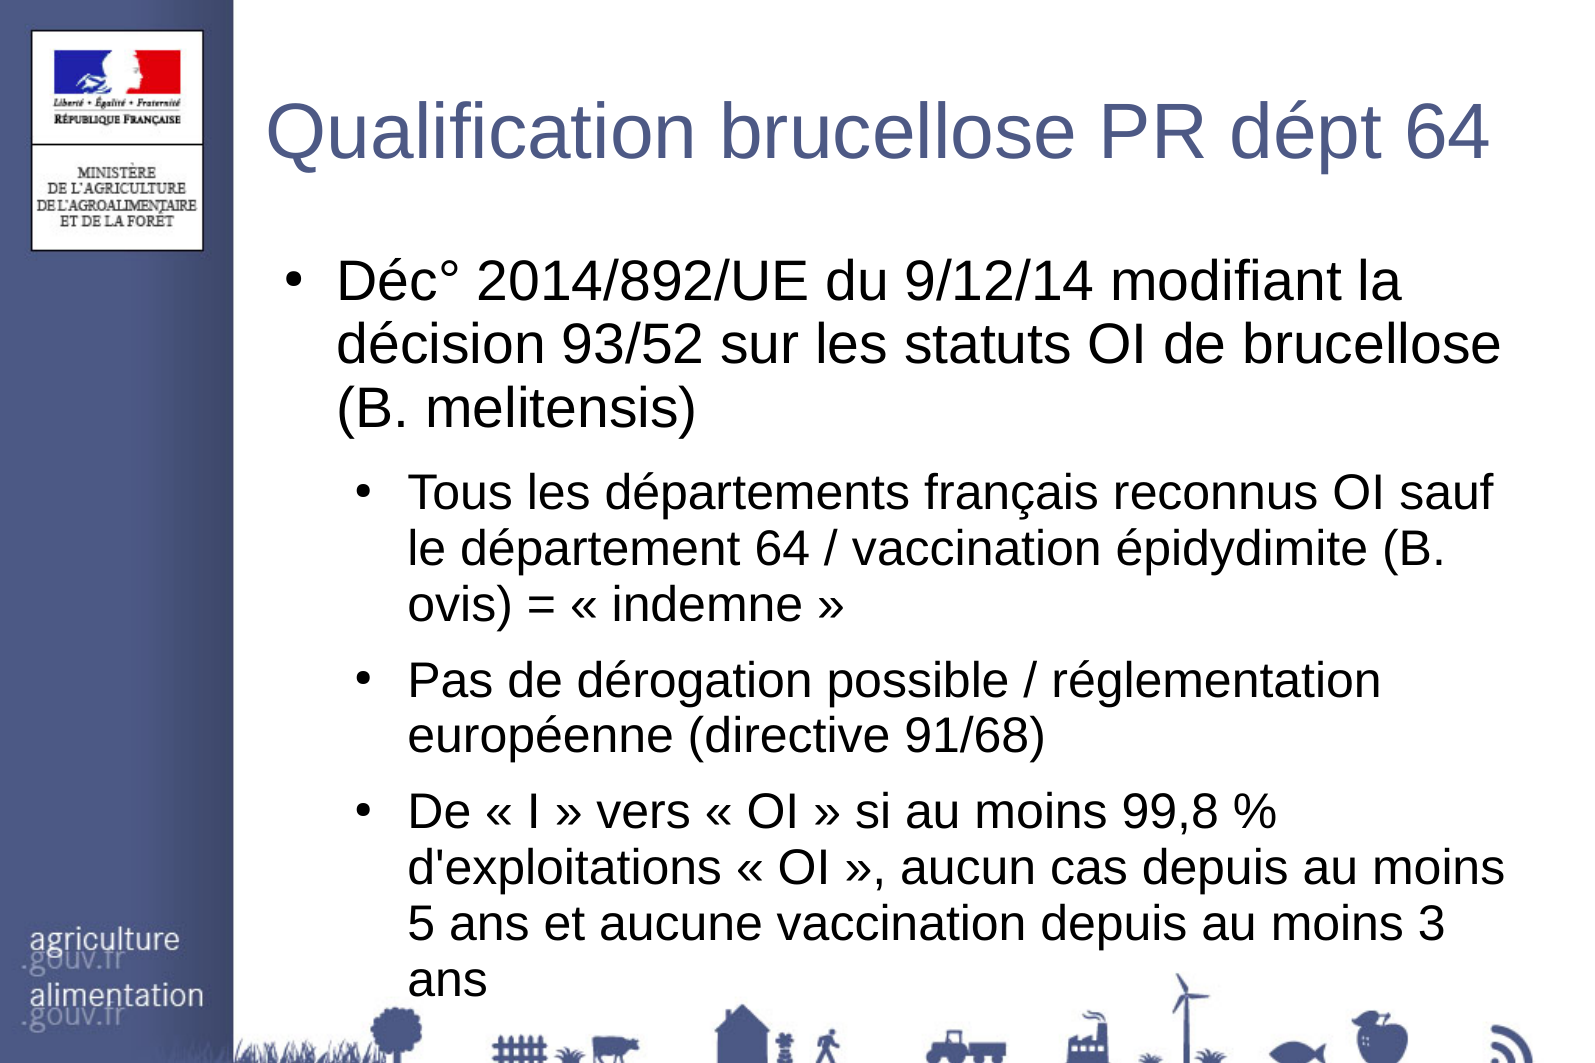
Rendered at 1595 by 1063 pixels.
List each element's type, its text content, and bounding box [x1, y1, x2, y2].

list Déc° 2014/892/UE du 9/12/14 modifiant la décision 93/52 sur les statuts OI de brucellose (B. melitensis) Tous les départements français reconnus OI sauf le département 64 / vaccination épidydimite (B. ovis) = « indemne » Pas de dérogation possible / réglementation européenne (directive 91/68) De « I » vers « OI » si au moins 99,8 % d'exploitations « OI », aucun cas depuis au moins 5 ans et aucune vaccination depuis au moins 3 ans [265, 248, 1536, 1006]
title Qualification brucellose PR dépt 64 [265, 42, 1536, 220]
picture [0, 0, 1595, 1063]
